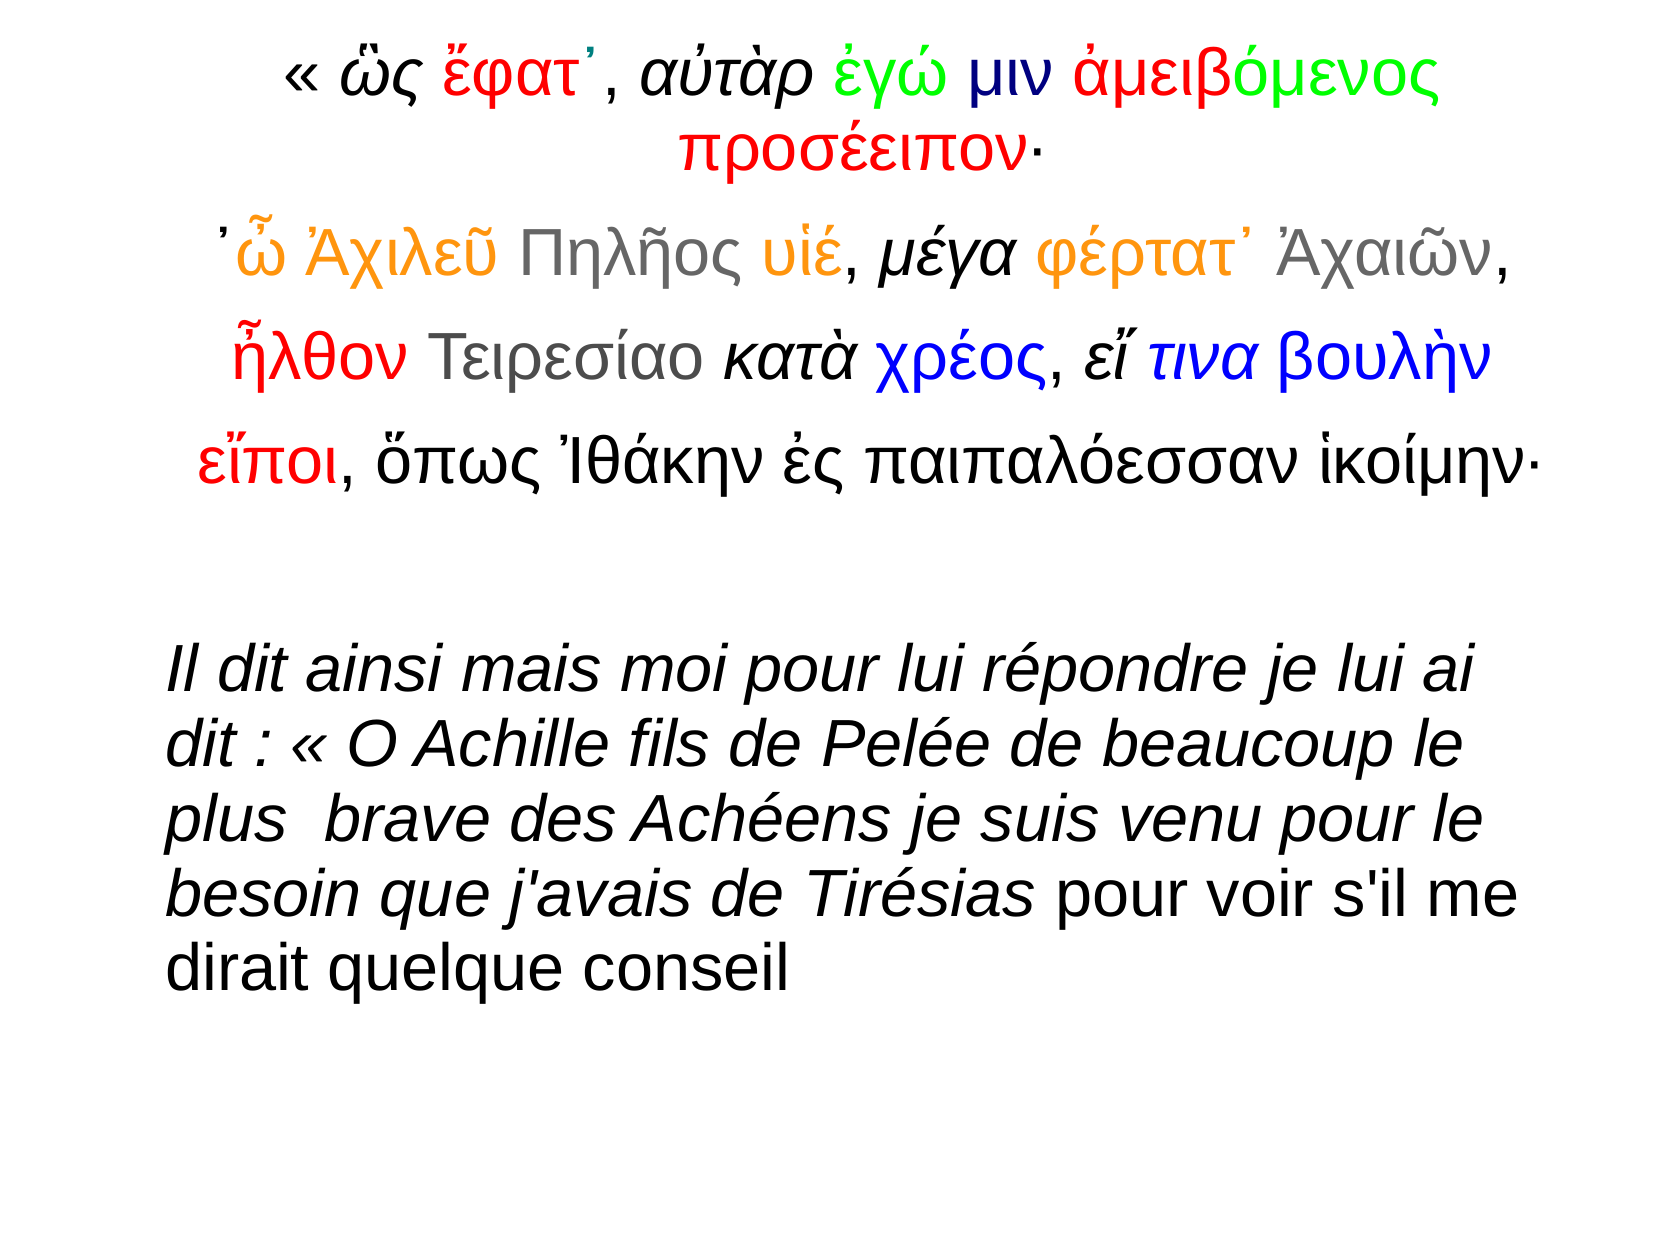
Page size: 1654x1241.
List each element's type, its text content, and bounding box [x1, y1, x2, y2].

list « ὣς ἔφατ᾽, αὐτὰρ ἐγώ μιν ἀμειβόμενος προσέειπον· ᾽ὦ Ἀχιλεῦ Πηλῆος υἱέ, μέγα φέρτατ᾽ Ἀχαιῶν, ἦλθον Τειρεσίαο κατὰ χρέος, εἴ τινα βουλὴν εἴποι, ὅπως Ἰθάκην ἐς παιπαλόεσσαν ἱκοίμην· Il dit ainsi mais moi pour lui répondre je lui ai dit : « O Achille fils de Pelée de beaucoup le plus brave des Achéens je suis venu pour le besoin que j'avais de Tirésias pour voir s'il me dirait quelque conseil [94, 35, 1560, 1111]
